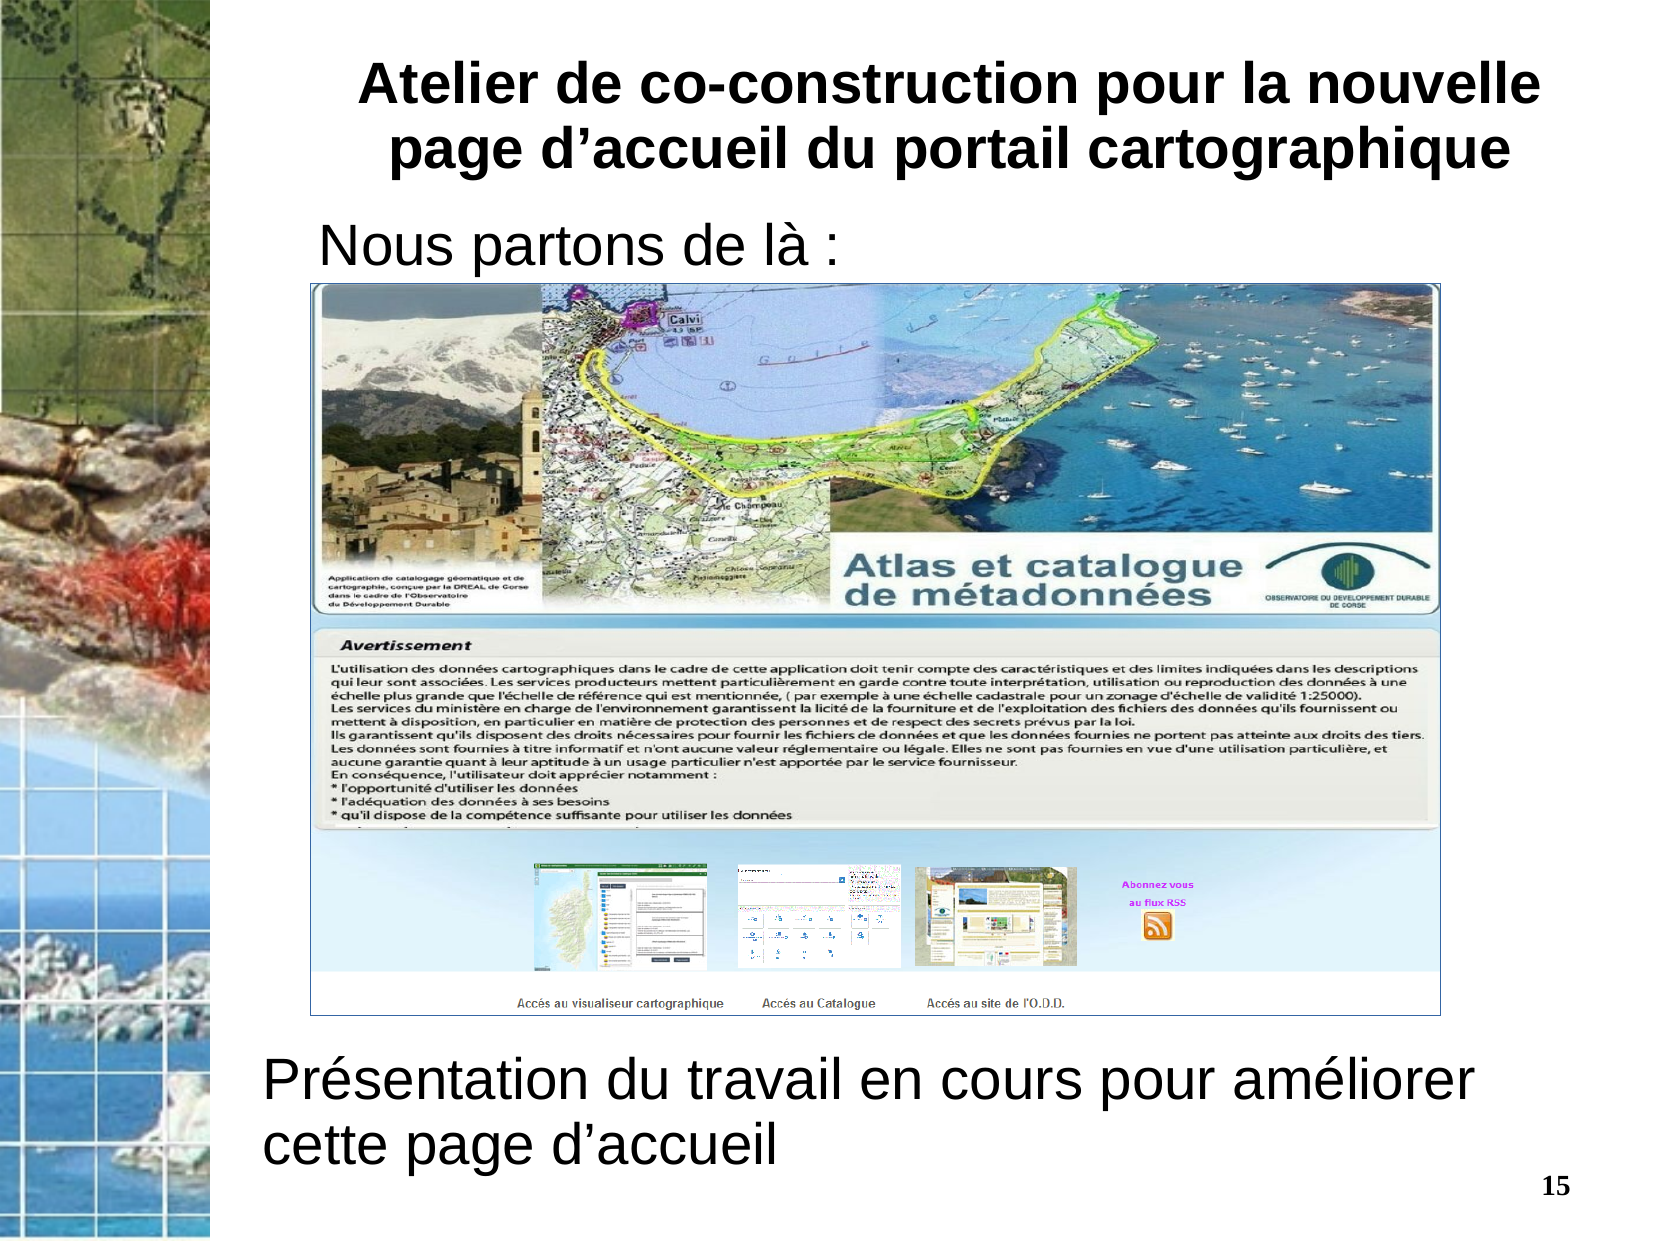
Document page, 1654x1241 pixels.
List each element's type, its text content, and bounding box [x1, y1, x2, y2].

title Atelier de co-construction pour la nouvelle page d’accueil du portail cartographique [271, 11, 1595, 219]
picture [0, 0, 210, 1241]
picture [310, 283, 1441, 1016]
text_box Présentation du travail en cours pour améliorer cette page d’accueil [248, 1039, 1509, 1185]
list Nous partons de là : [248, 212, 1571, 1033]
